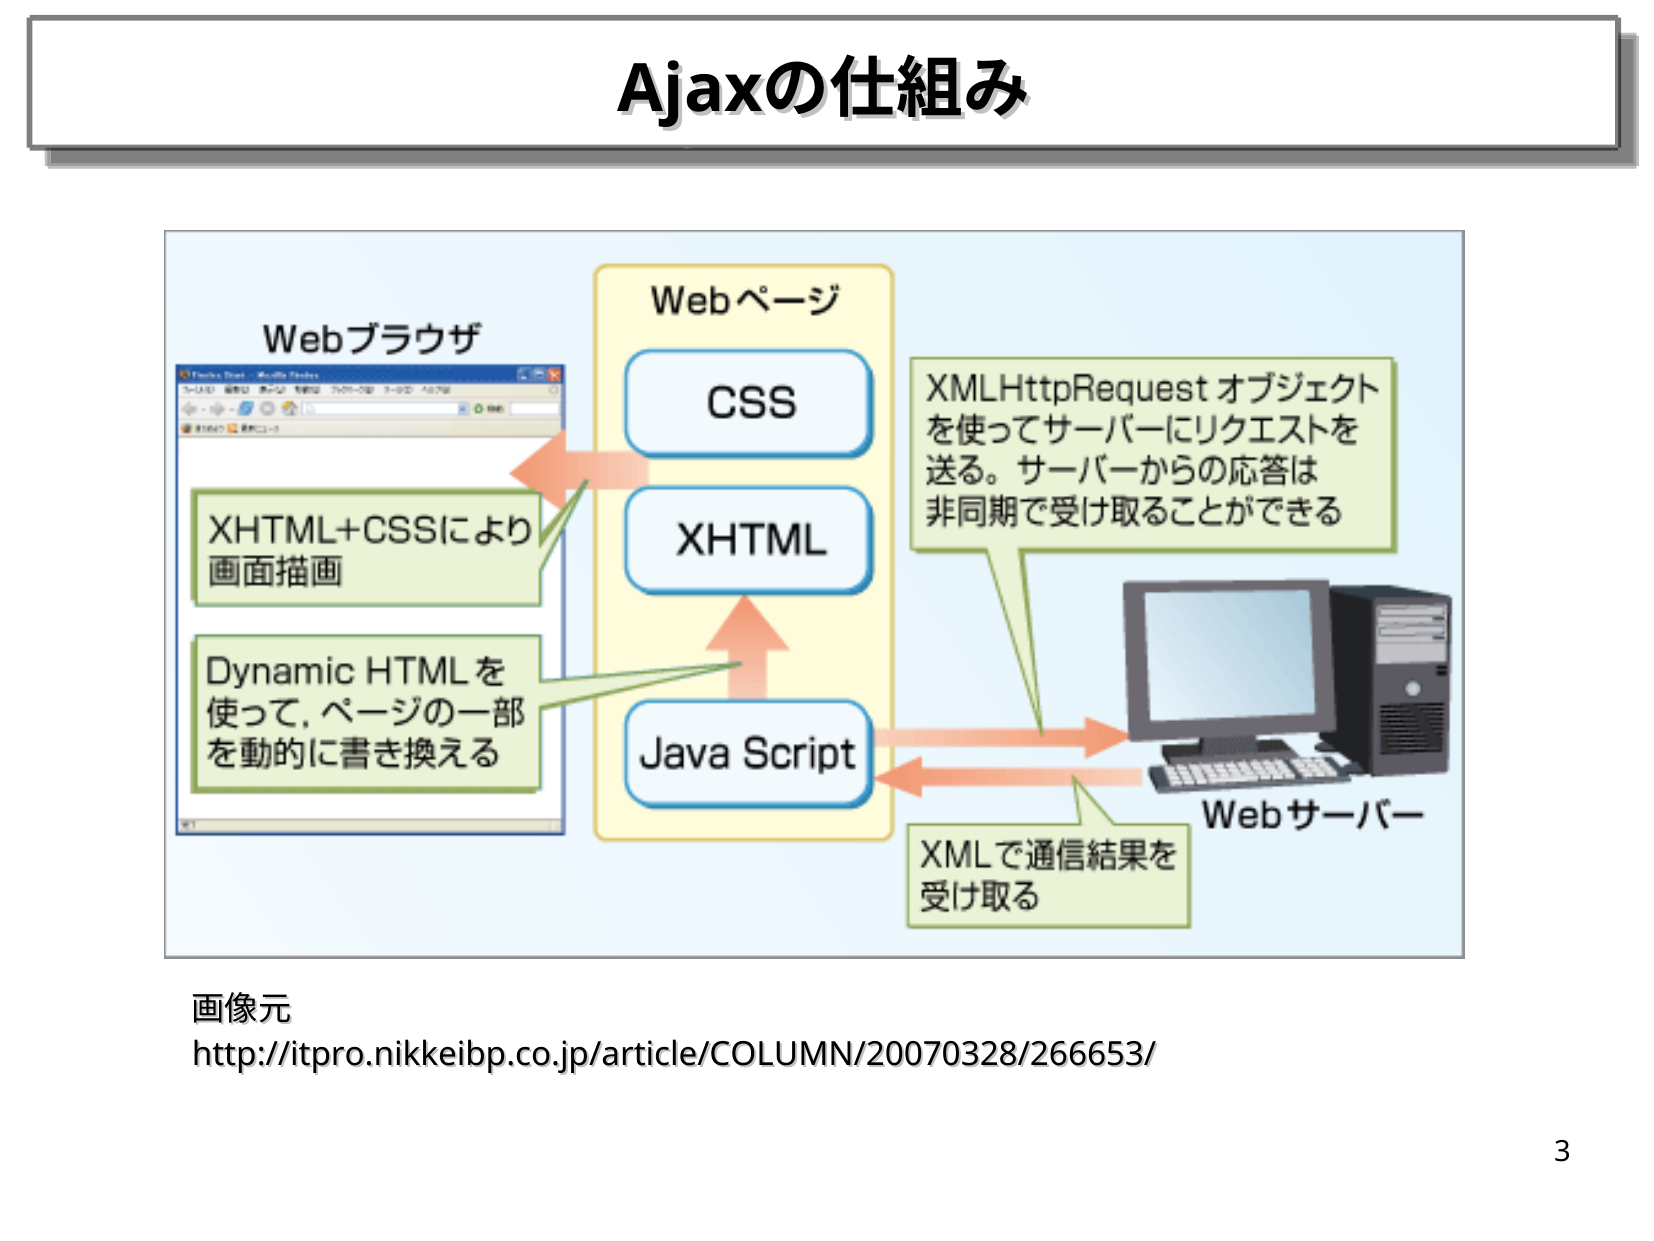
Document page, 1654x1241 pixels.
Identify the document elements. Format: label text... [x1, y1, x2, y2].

text_box 画像元 http://itpro.nikkeibp.co.jp/article/COLUMN/20070328/266653/ [177, 974, 1239, 1061]
text_box Ajaxの仕組み [29, 17, 1619, 148]
picture [164, 230, 1465, 959]
